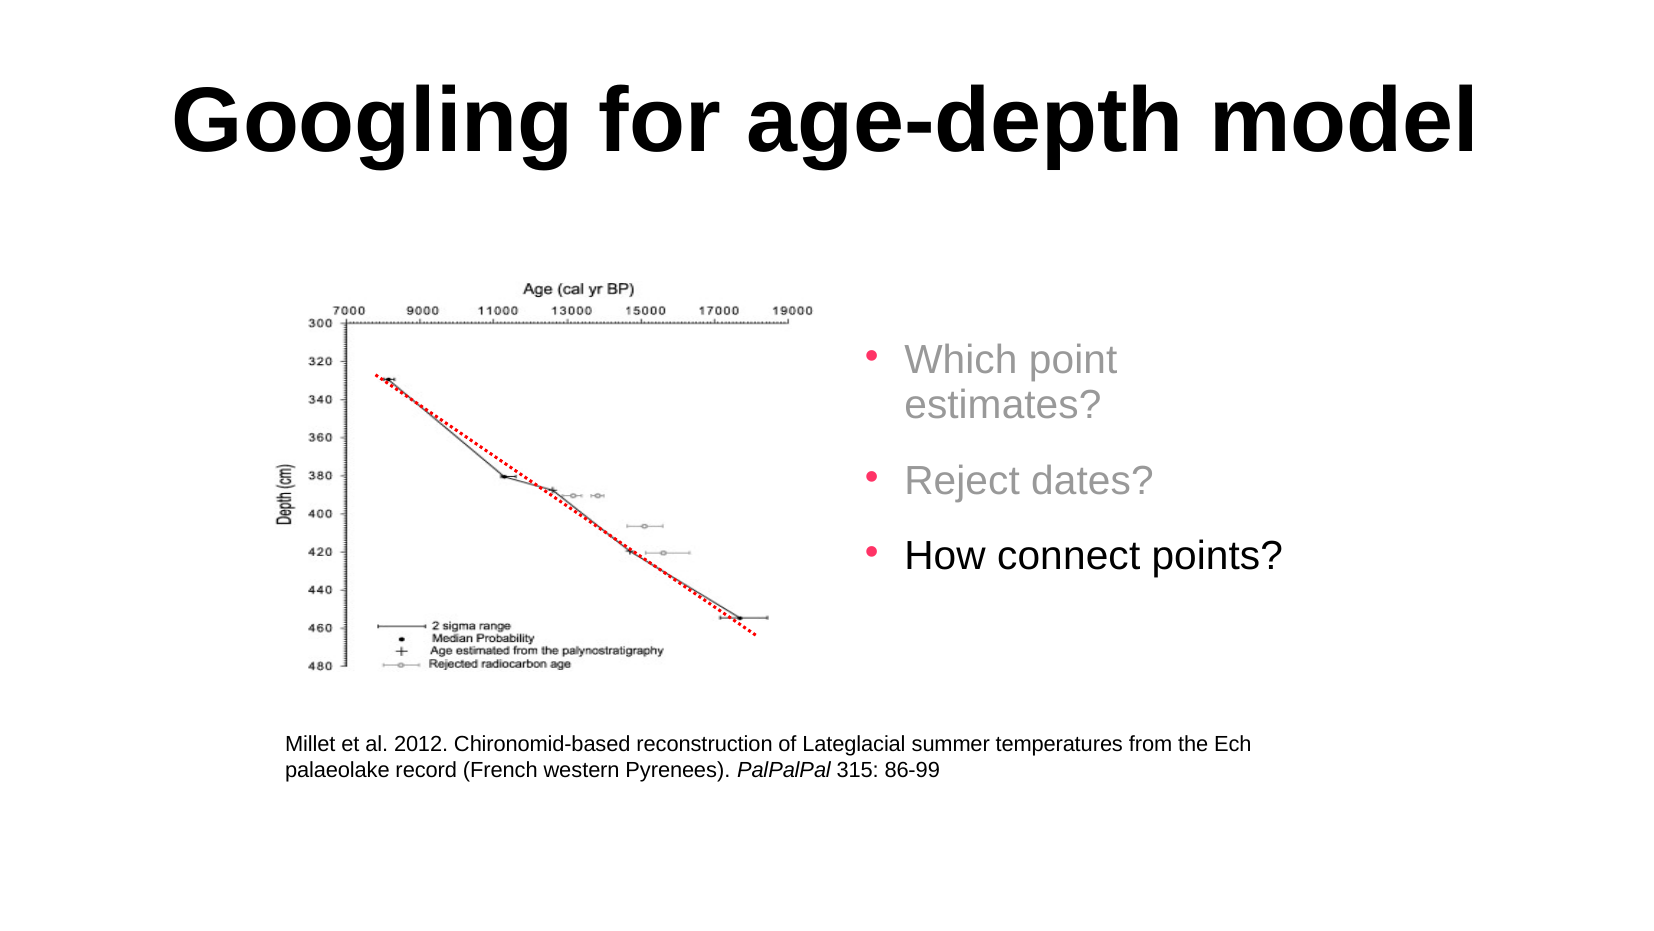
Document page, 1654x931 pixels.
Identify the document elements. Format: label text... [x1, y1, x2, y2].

text_box Millet et al. 2012. Chironomid-based reconstruction of Lateglacial summer temperatures from the Ech palaeolake record (French western Pyrenees). PalPalPal 315: 86-99 [274, 722, 1370, 768]
picture [274, 281, 815, 672]
text_box Which point estimates? Reject dates? How connect points? [839, 334, 1337, 712]
text_box Googling for age-depth model [82, 37, 1571, 192]
